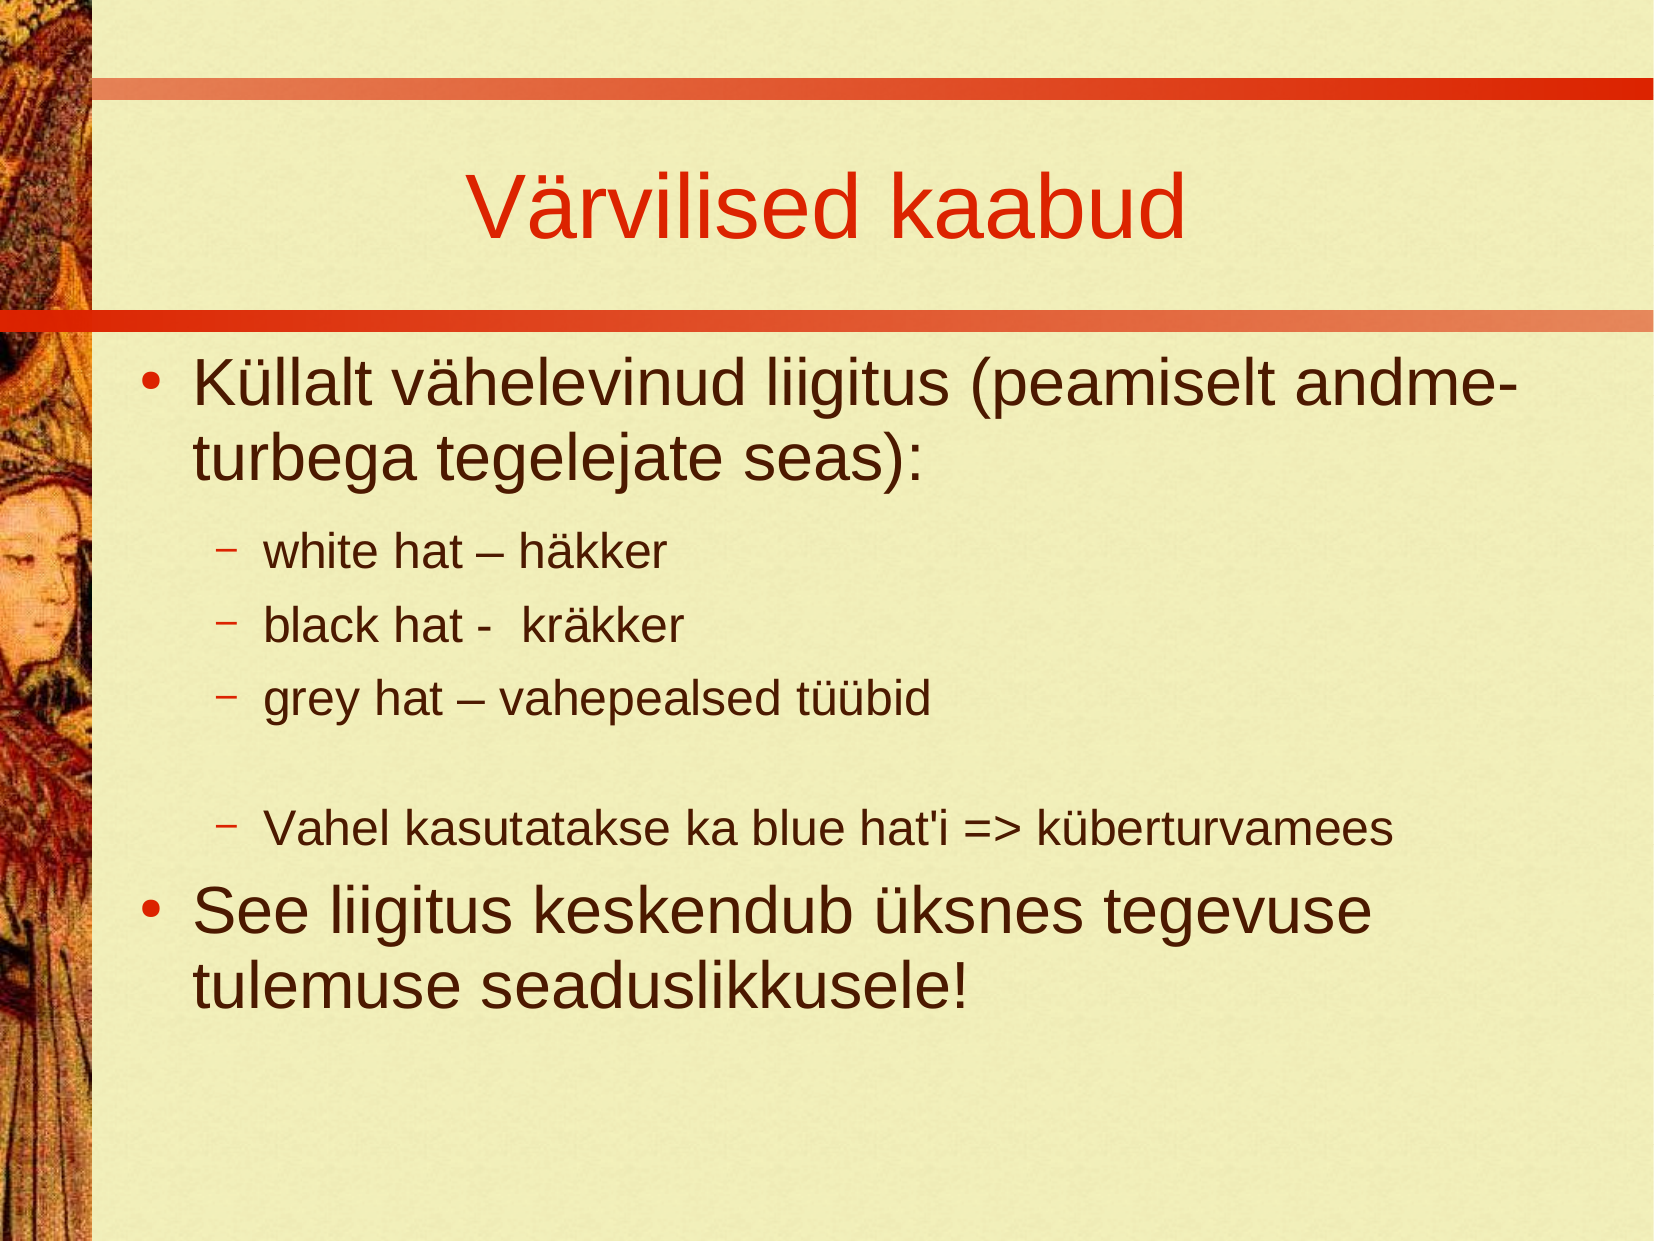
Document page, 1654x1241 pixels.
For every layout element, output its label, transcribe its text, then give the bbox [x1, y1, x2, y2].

title Värvilised kaabud [121, 102, 1534, 311]
picture [0, 0, 1654, 310]
list Küllalt vähelevinud liigitus (peamiselt andme-turbega tegelejate seas): white hat – häkker black hat - kräkker grey hat – vahepealsed tüübid Vahel kasutatakse ka blue hat'i => küberturvamees See liigitus keskendub üksnes tegevuse tulemuse seaduslikkusele! [121, 344, 1534, 1127]
picture [0, 332, 1654, 1241]
